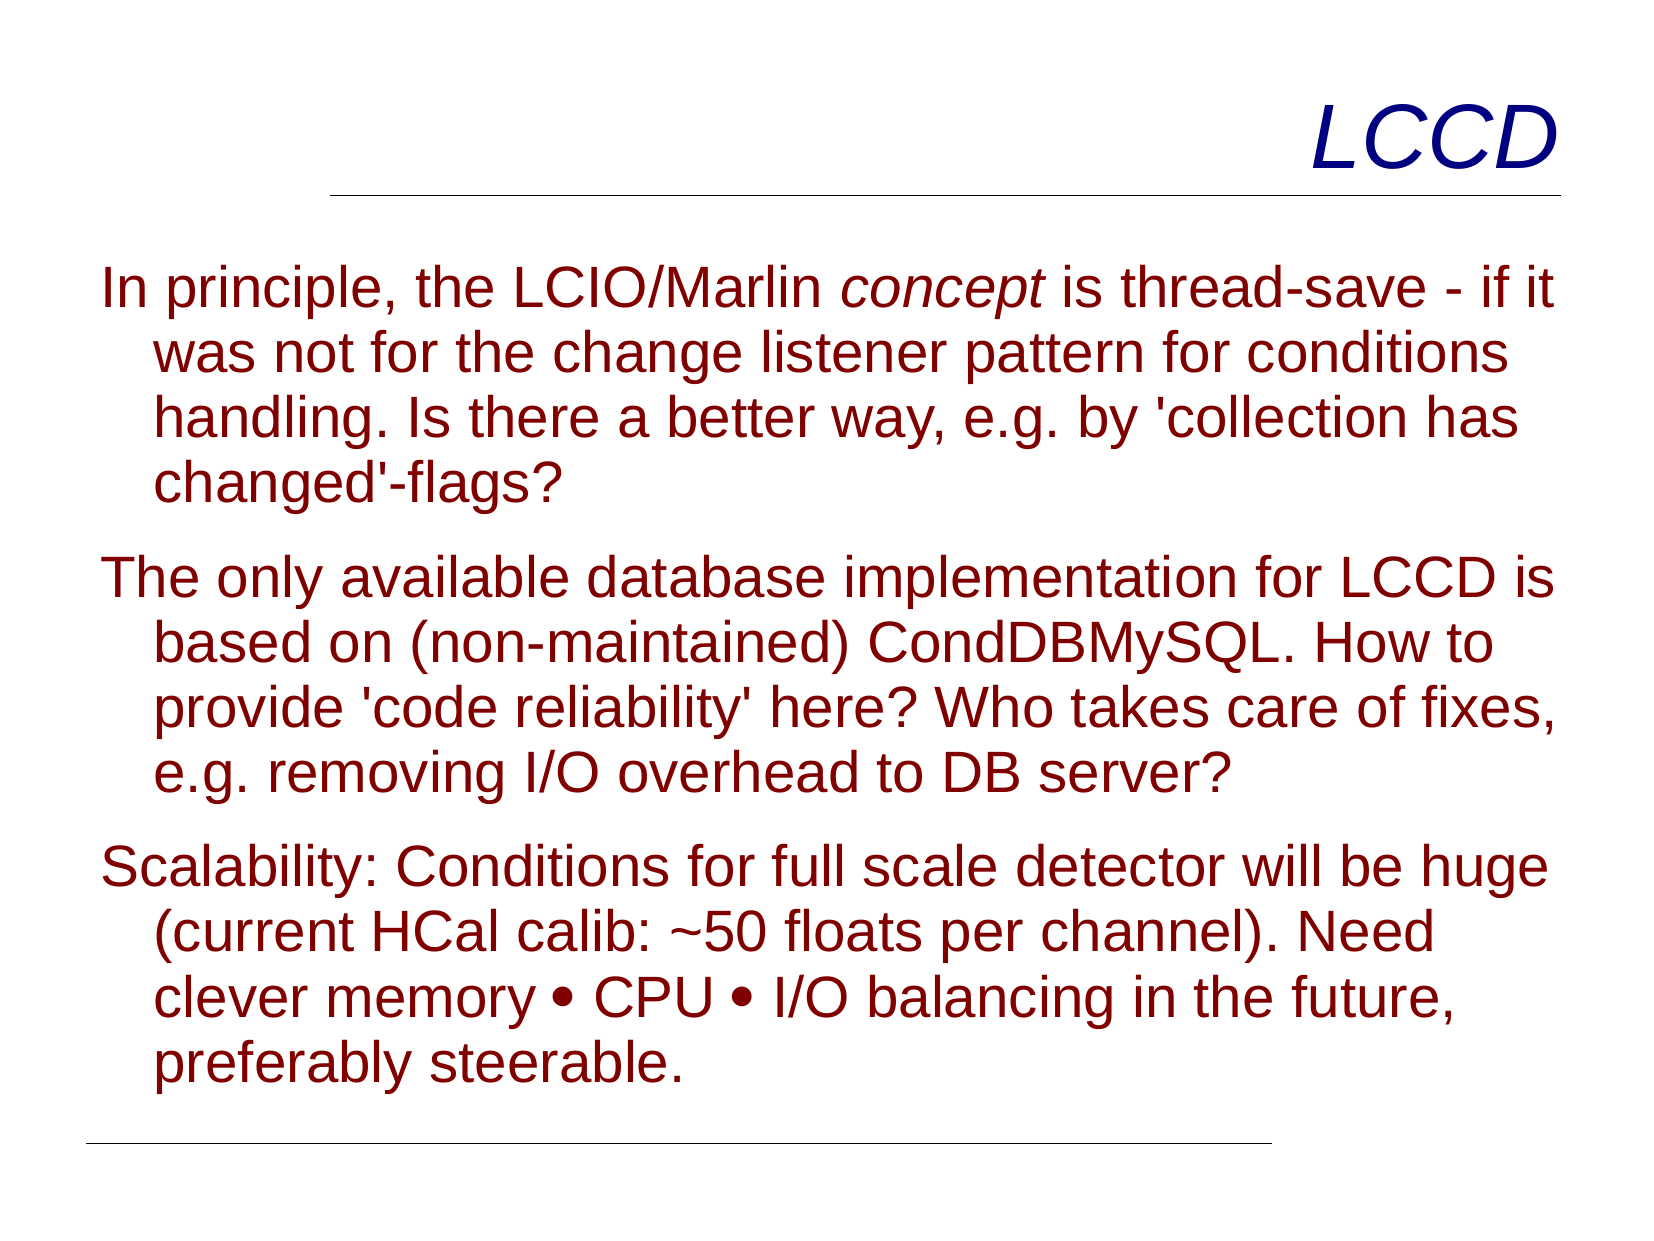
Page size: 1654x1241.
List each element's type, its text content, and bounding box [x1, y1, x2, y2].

title LCCD [277, 32, 1561, 241]
list In principle, the LCIO/Marlin concept is thread-save - if it was not for the change listener pattern for conditions handling. Is there a better way, e.g. by 'collection has changed'-flags? The only available database implementation for LCCD is based on (non-maintained) CondDBMySQL. How to provide 'code reliability' here? Who takes care of fixes, e.g. removing I/O overhead to DB server? Scalability: Conditions for full scale detector will be huge (current HCal calib: ~50 floats per channel). Need clever memory  CPU  I/O balancing in the future, preferably steerable. [82, 255, 1571, 1109]
